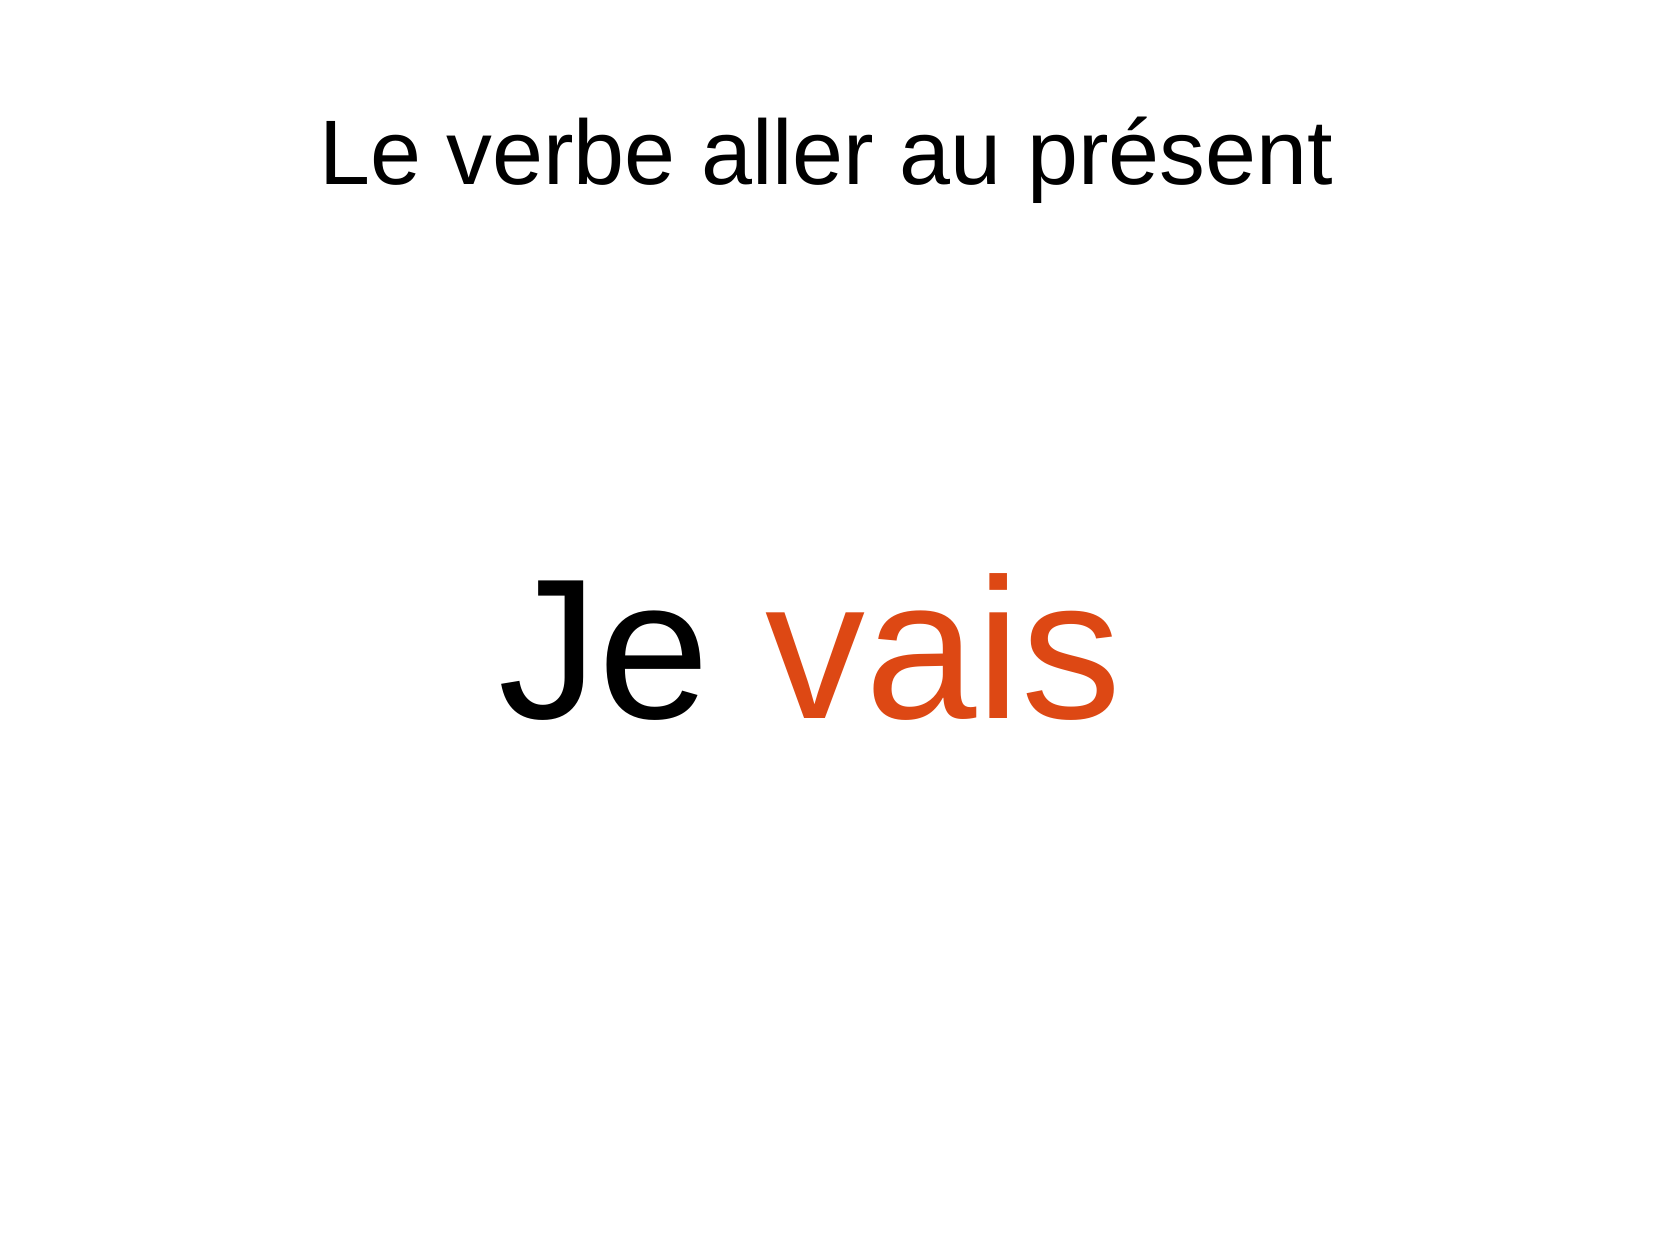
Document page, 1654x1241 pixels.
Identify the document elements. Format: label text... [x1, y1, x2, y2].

title Le verbe aller au présent [82, 49, 1571, 257]
subtitle Je vais [82, 290, 1538, 1010]
